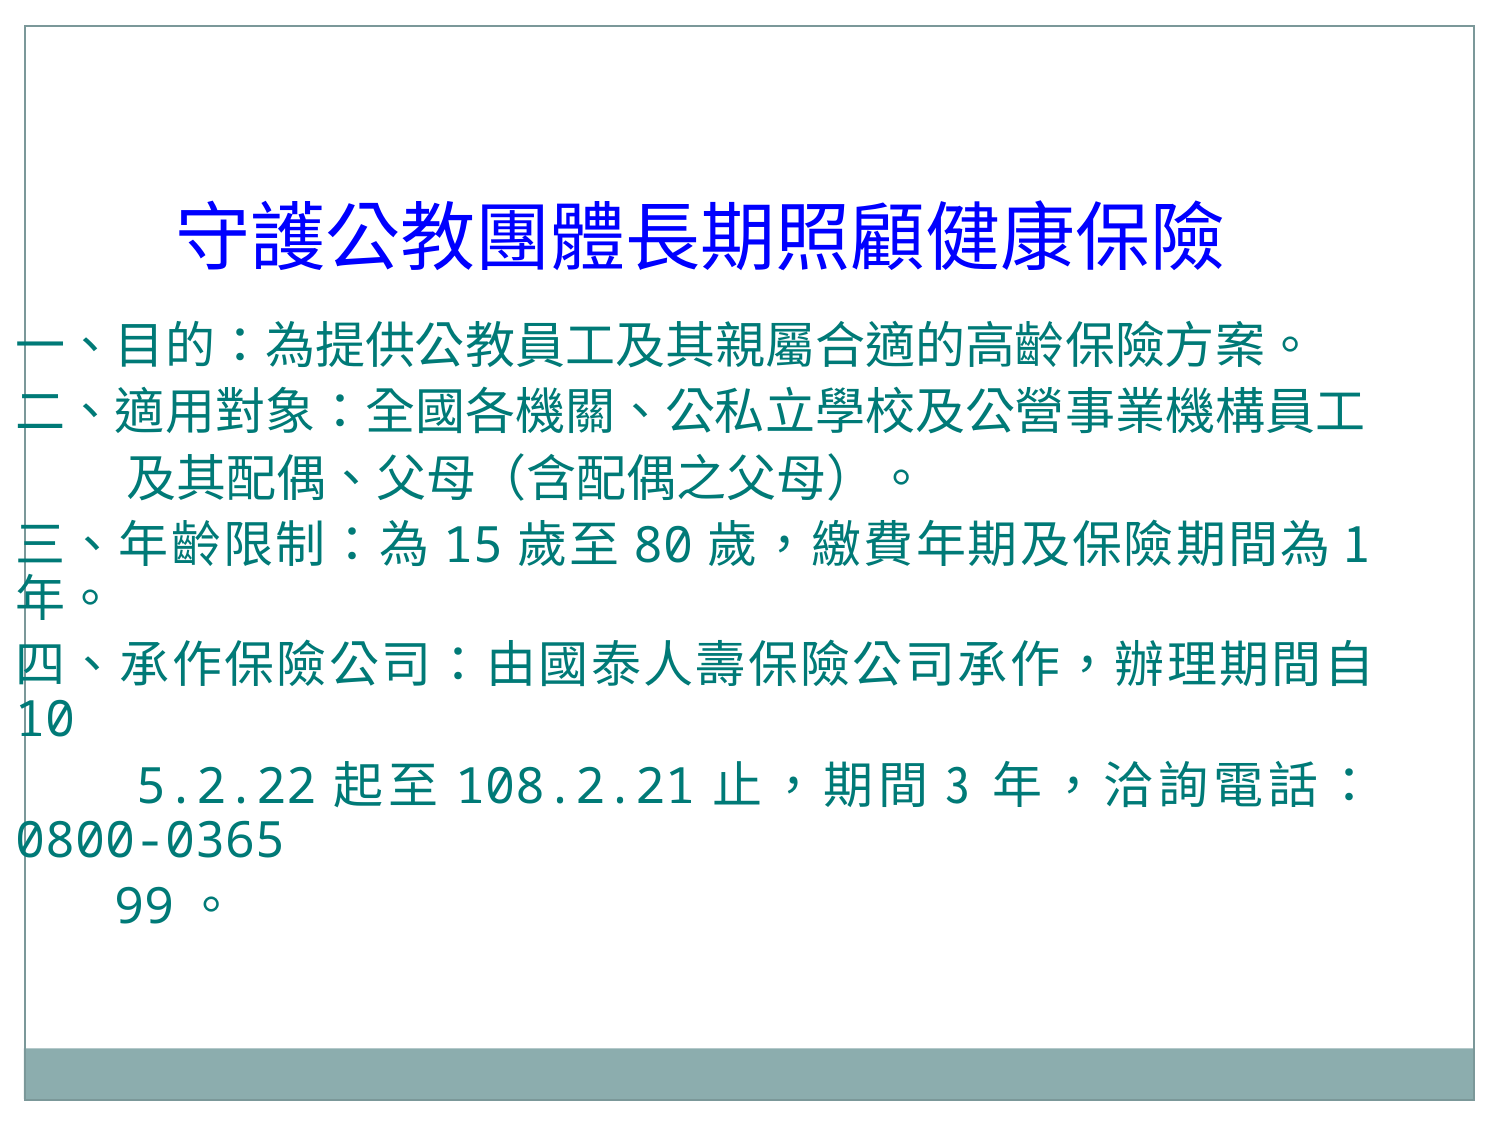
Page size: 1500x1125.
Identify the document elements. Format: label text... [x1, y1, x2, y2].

title 守護公教團體長期照顧健康保險 [0, 99, 1402, 288]
list 一、目的：為提供公教員工及其親屬合適的高齡保險方案。 二、適用對象：全國各機關、公私立學校及公營事業機構員工 及其配偶、父母（含配偶之父母）。 三、年齡限制：為15歲至80歲，繳費年期及保險期間為1年。 四、承作保險公司：由國泰人壽保險公司承作，辦理期間自10 5.2.22起至108.2.21止，期間3年，洽詢電話：0800-0365 99。 [0, 312, 1402, 1083]
